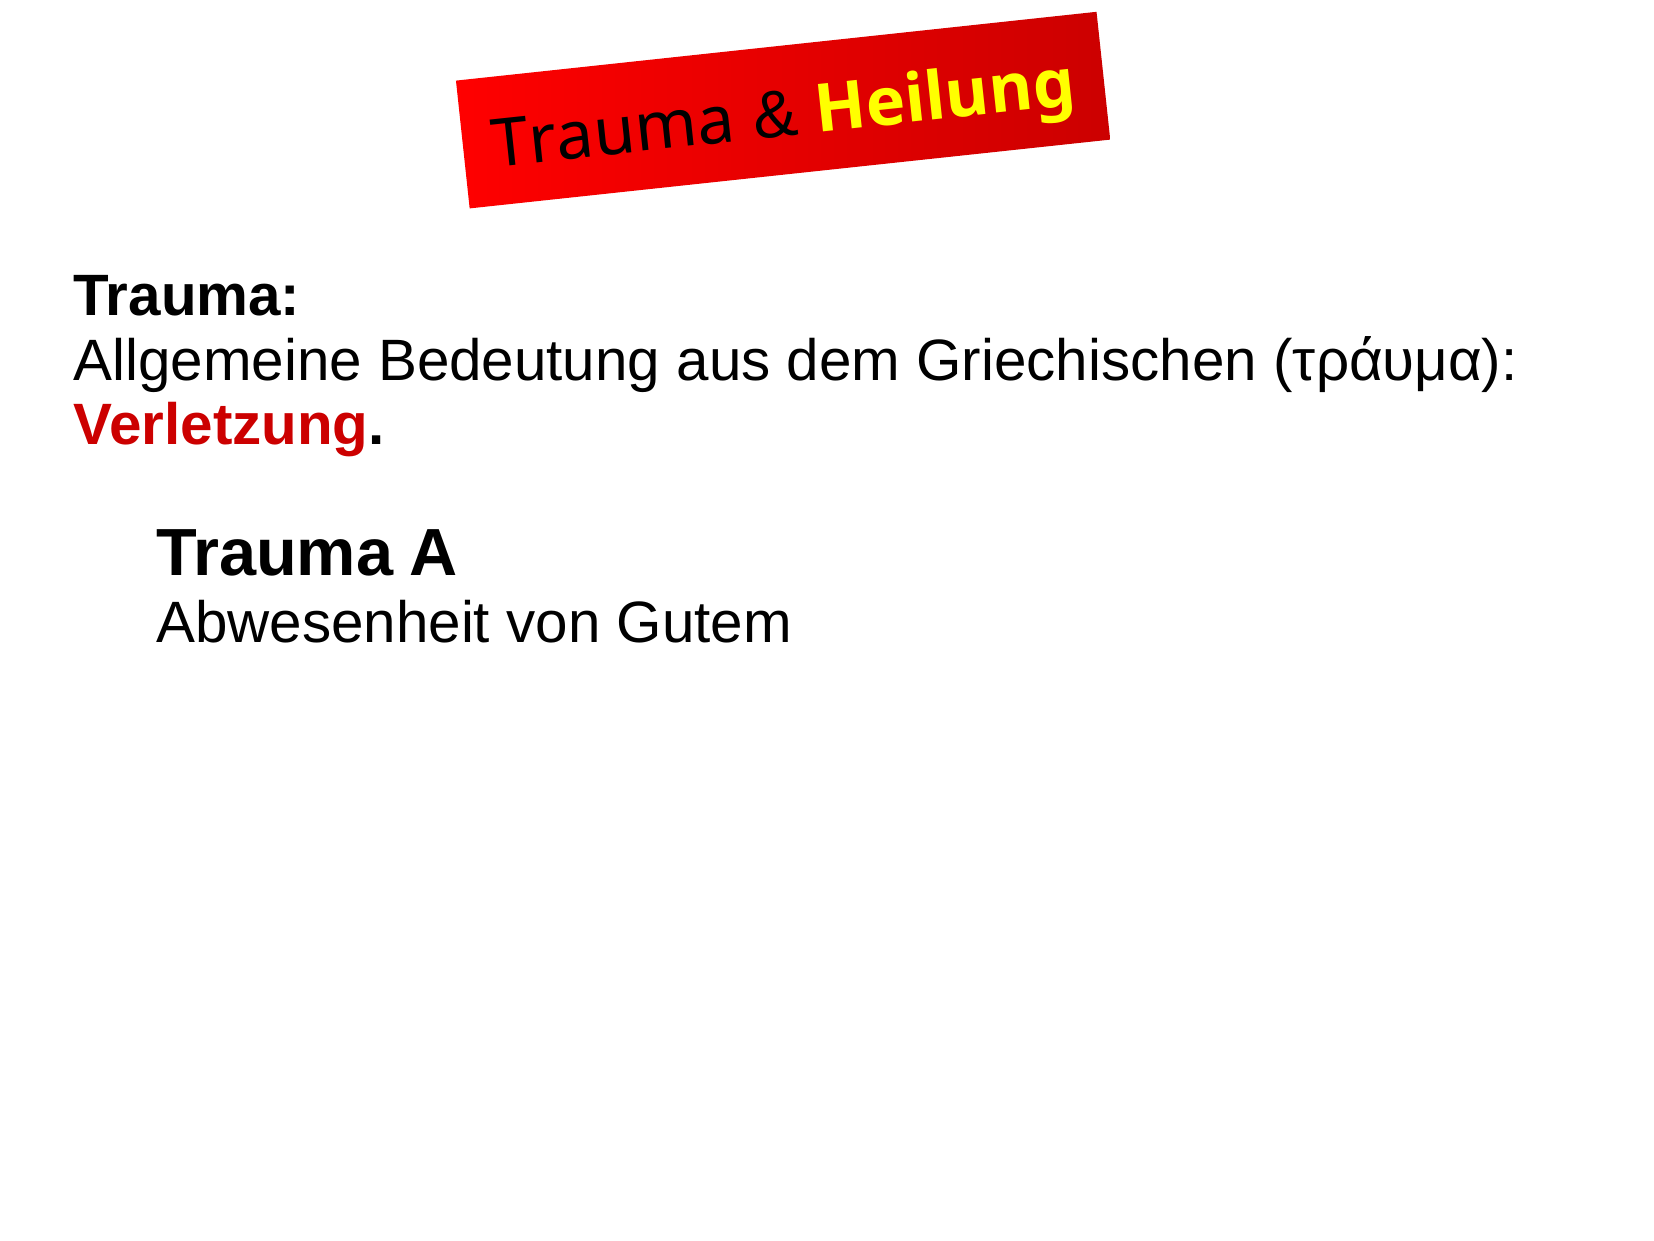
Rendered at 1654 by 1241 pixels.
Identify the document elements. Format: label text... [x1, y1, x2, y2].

title Trauma & Heilung [455, 11, 1111, 209]
text_box Trauma A Abwesenheit von Gutem [141, 507, 1536, 997]
text_box Trauma: Allgemeine Bedeutung aus dem Griechischen (τράυμα): Verletzung. [59, 254, 1536, 925]
